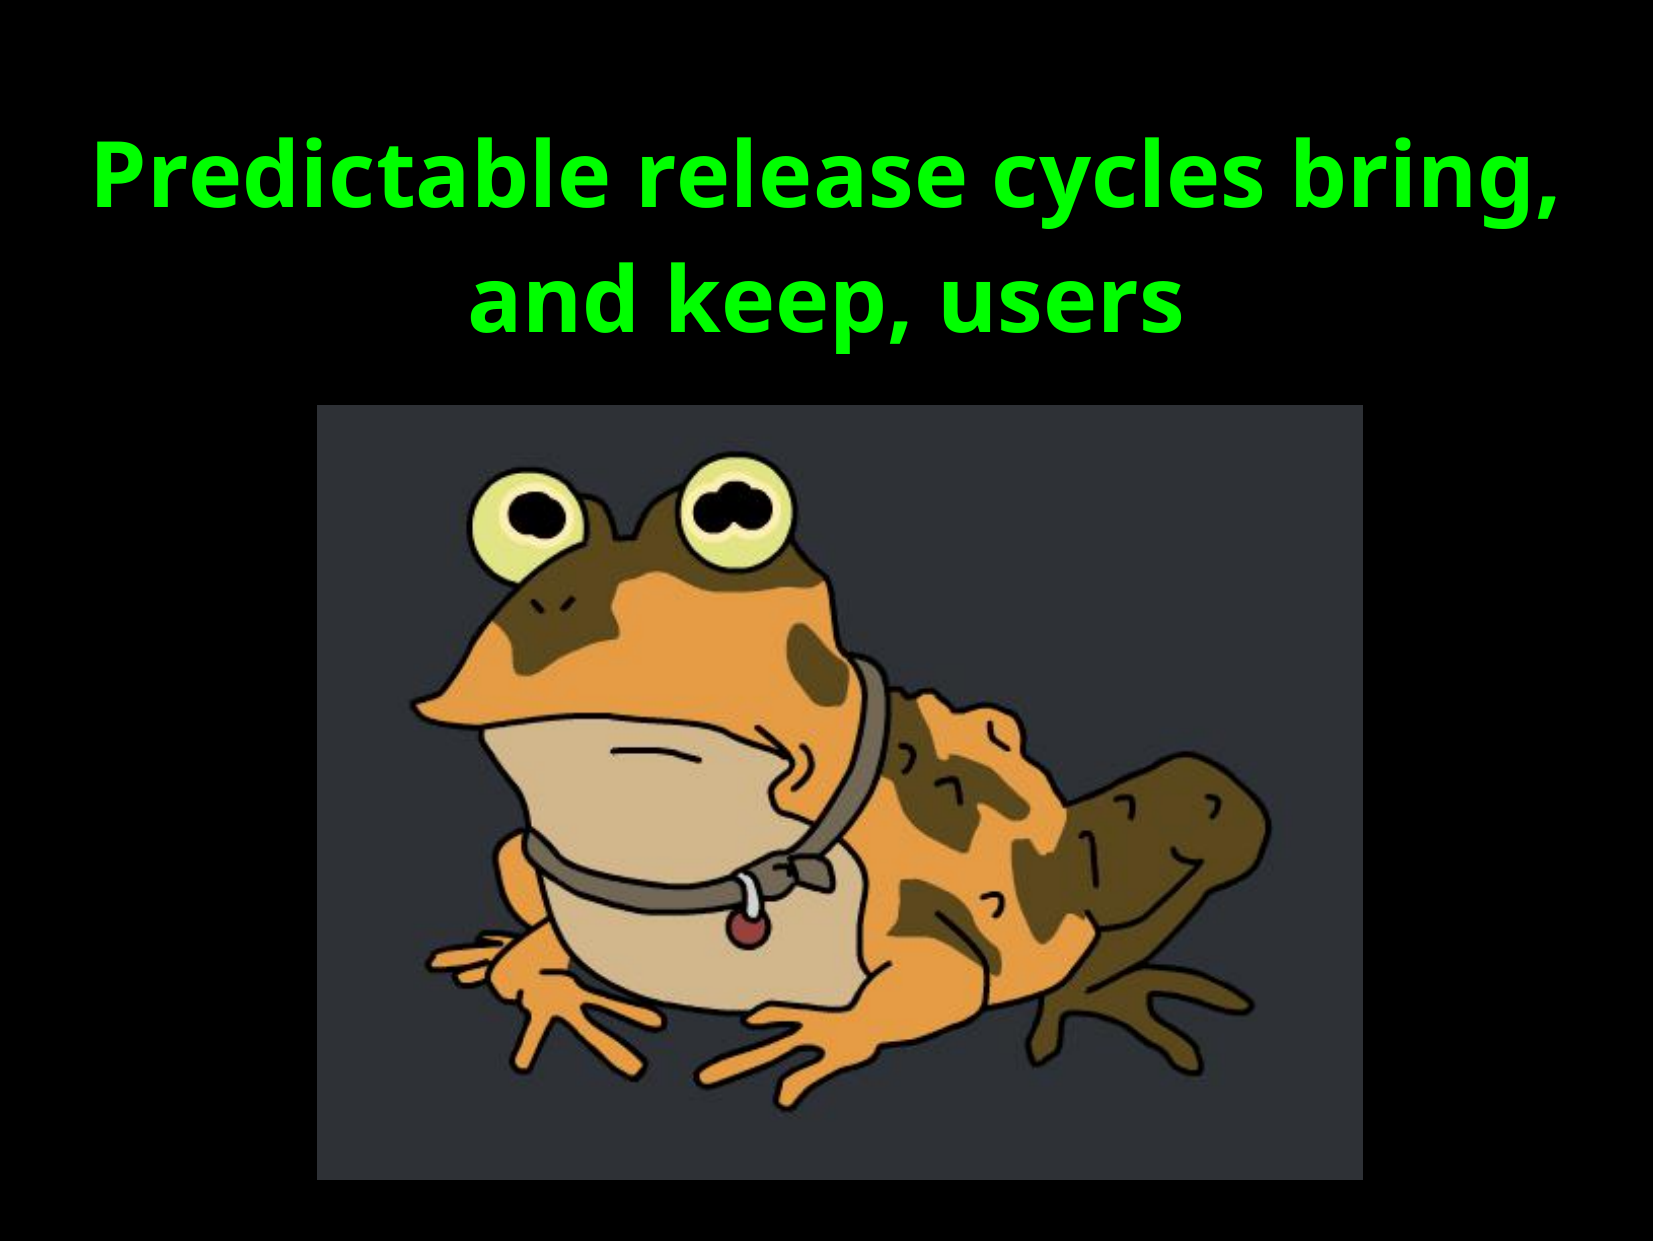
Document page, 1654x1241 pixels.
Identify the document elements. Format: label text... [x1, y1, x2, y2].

title Predictable release cycles bring, and keep, users [82, 56, 1571, 413]
picture [317, 405, 1363, 1180]
